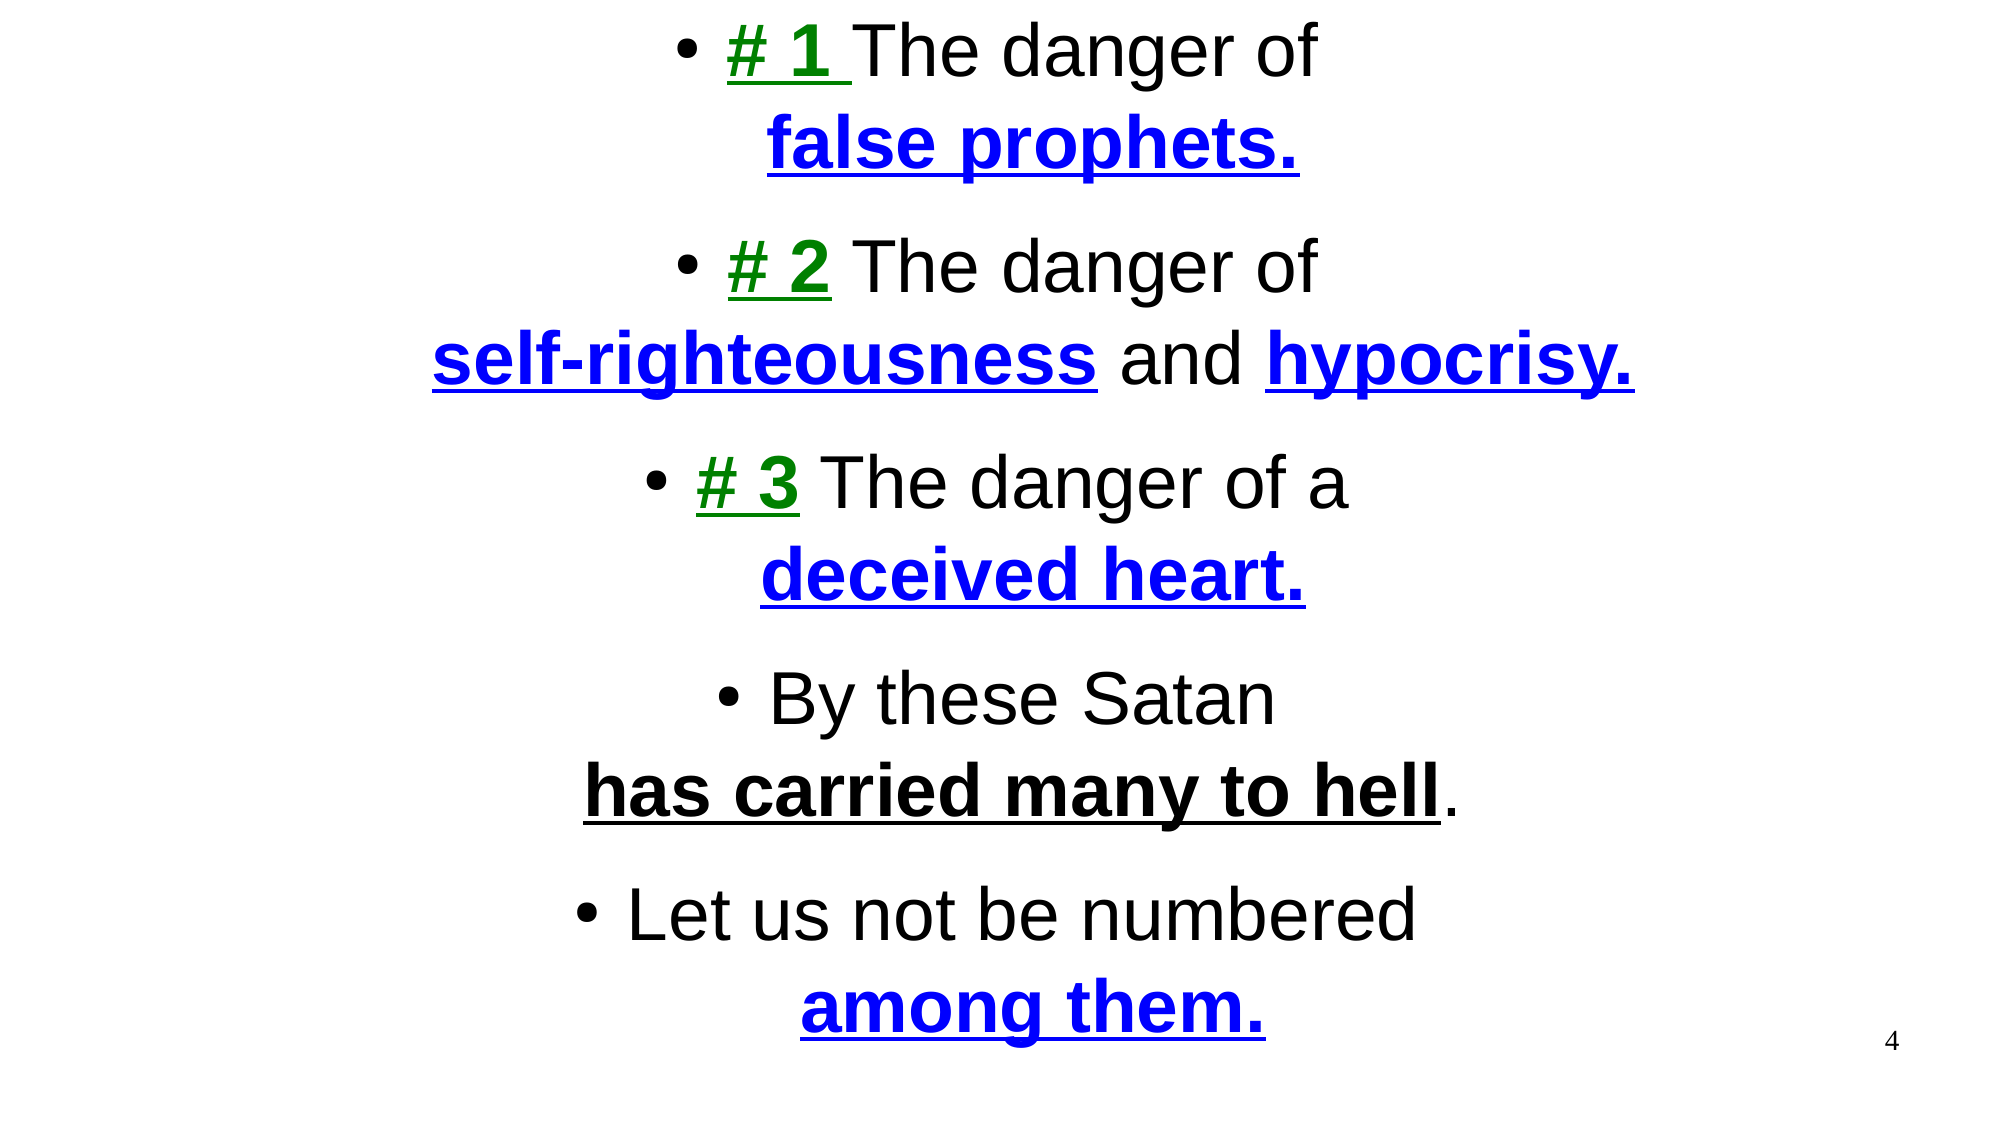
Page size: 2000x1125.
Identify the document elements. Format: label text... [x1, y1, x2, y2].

list # 1 The danger of false prophets. # 2 The danger of self-righteousness and hypocrisy. # 3 The danger of a deceived heart. By these Satan has carried many to hell. Let us not be numbered among them. [0, 0, 1996, 1123]
